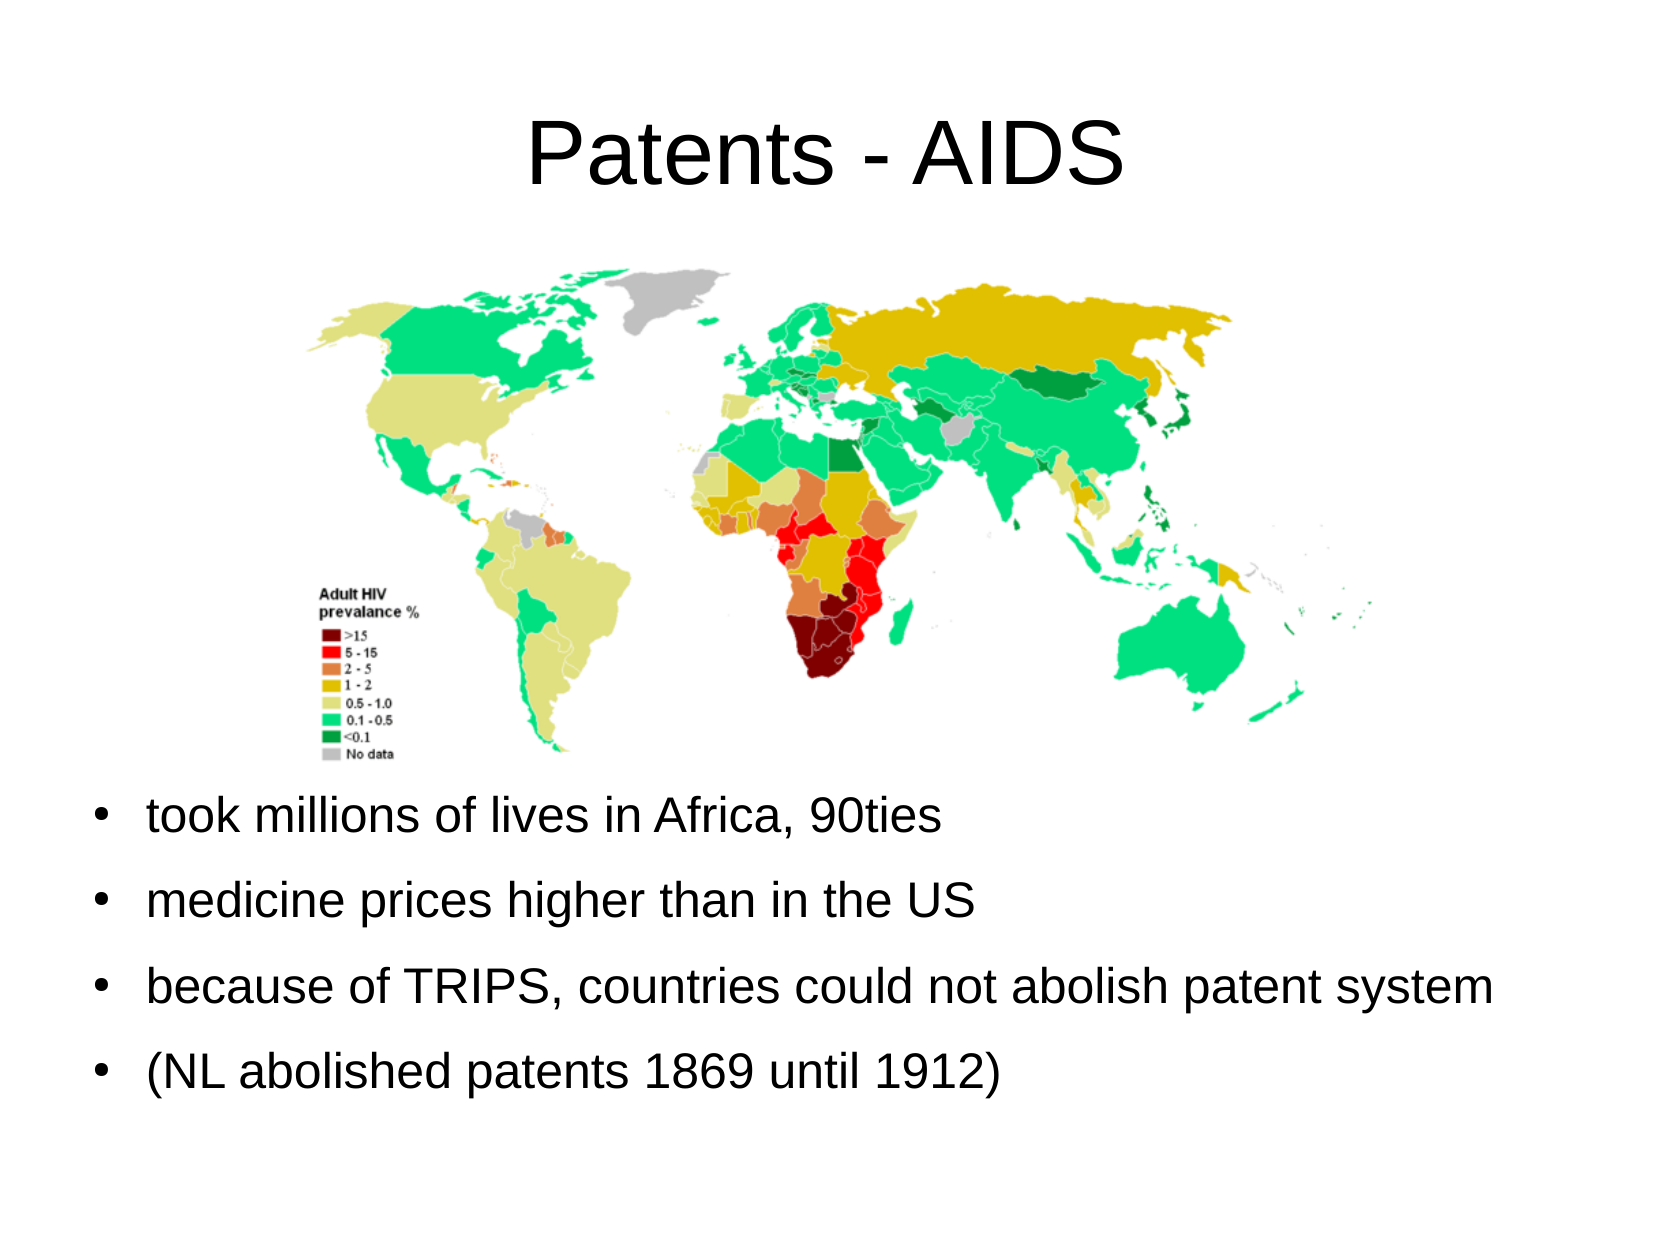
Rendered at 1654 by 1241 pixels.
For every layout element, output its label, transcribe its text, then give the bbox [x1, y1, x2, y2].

picture [300, 262, 1391, 767]
list took millions of lives in Africa, 90ties medicine prices higher than in the US because of TRIPS, countries could not abolish patent system (NL abolished patents 1869 until 1912) [75, 787, 1564, 1164]
title Patents - AIDS [82, 49, 1571, 257]
